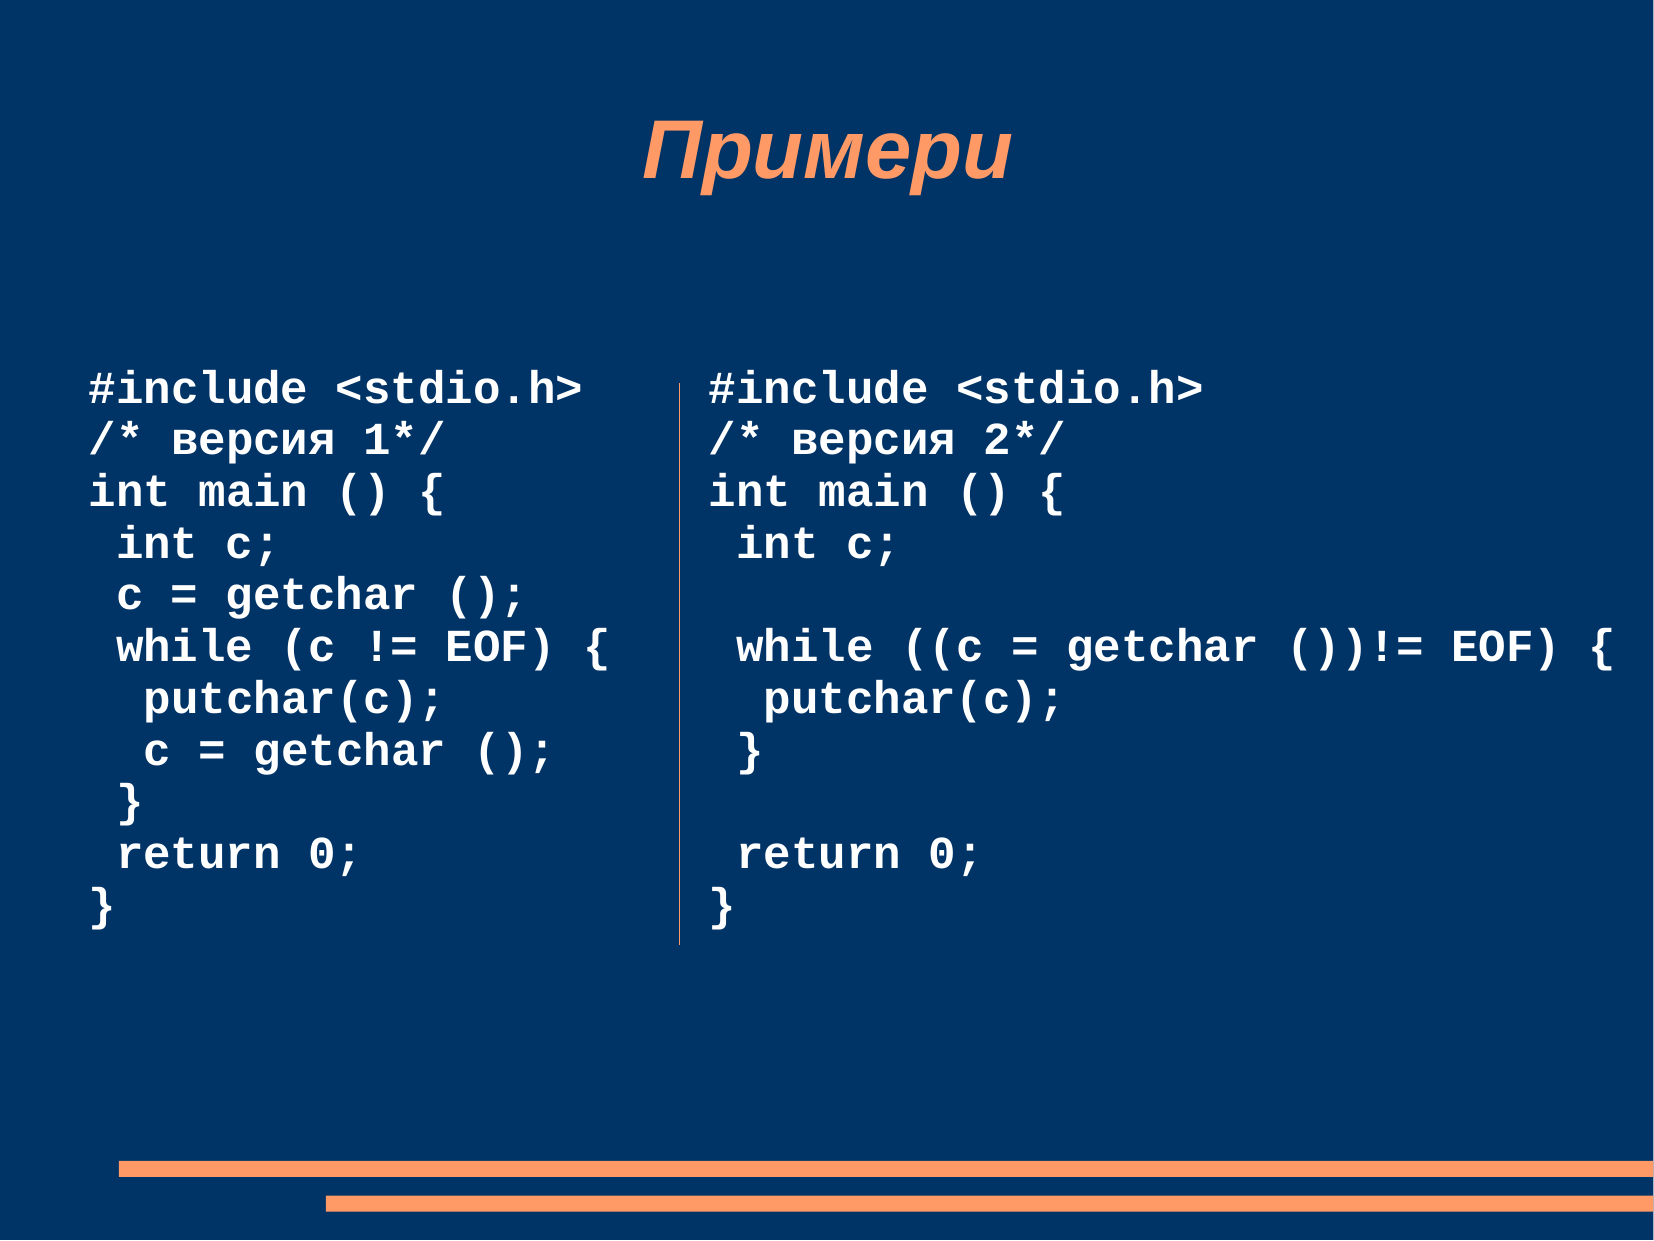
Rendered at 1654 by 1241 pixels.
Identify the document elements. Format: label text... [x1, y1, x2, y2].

text_box #include <stdio.h> /* версия 1*/ int main () { int c; c = getchar (); while (c != EOF) { putchar(c); c = getchar (); } return 0; } [88, 365, 650, 935]
title Примери [121, 46, 1534, 254]
text_box #include <stdio.h> /* версия 2*/ int main () { int c; while ((c = getchar ())!= EOF) { putchar(c); } return 0; } [708, 365, 1625, 935]
